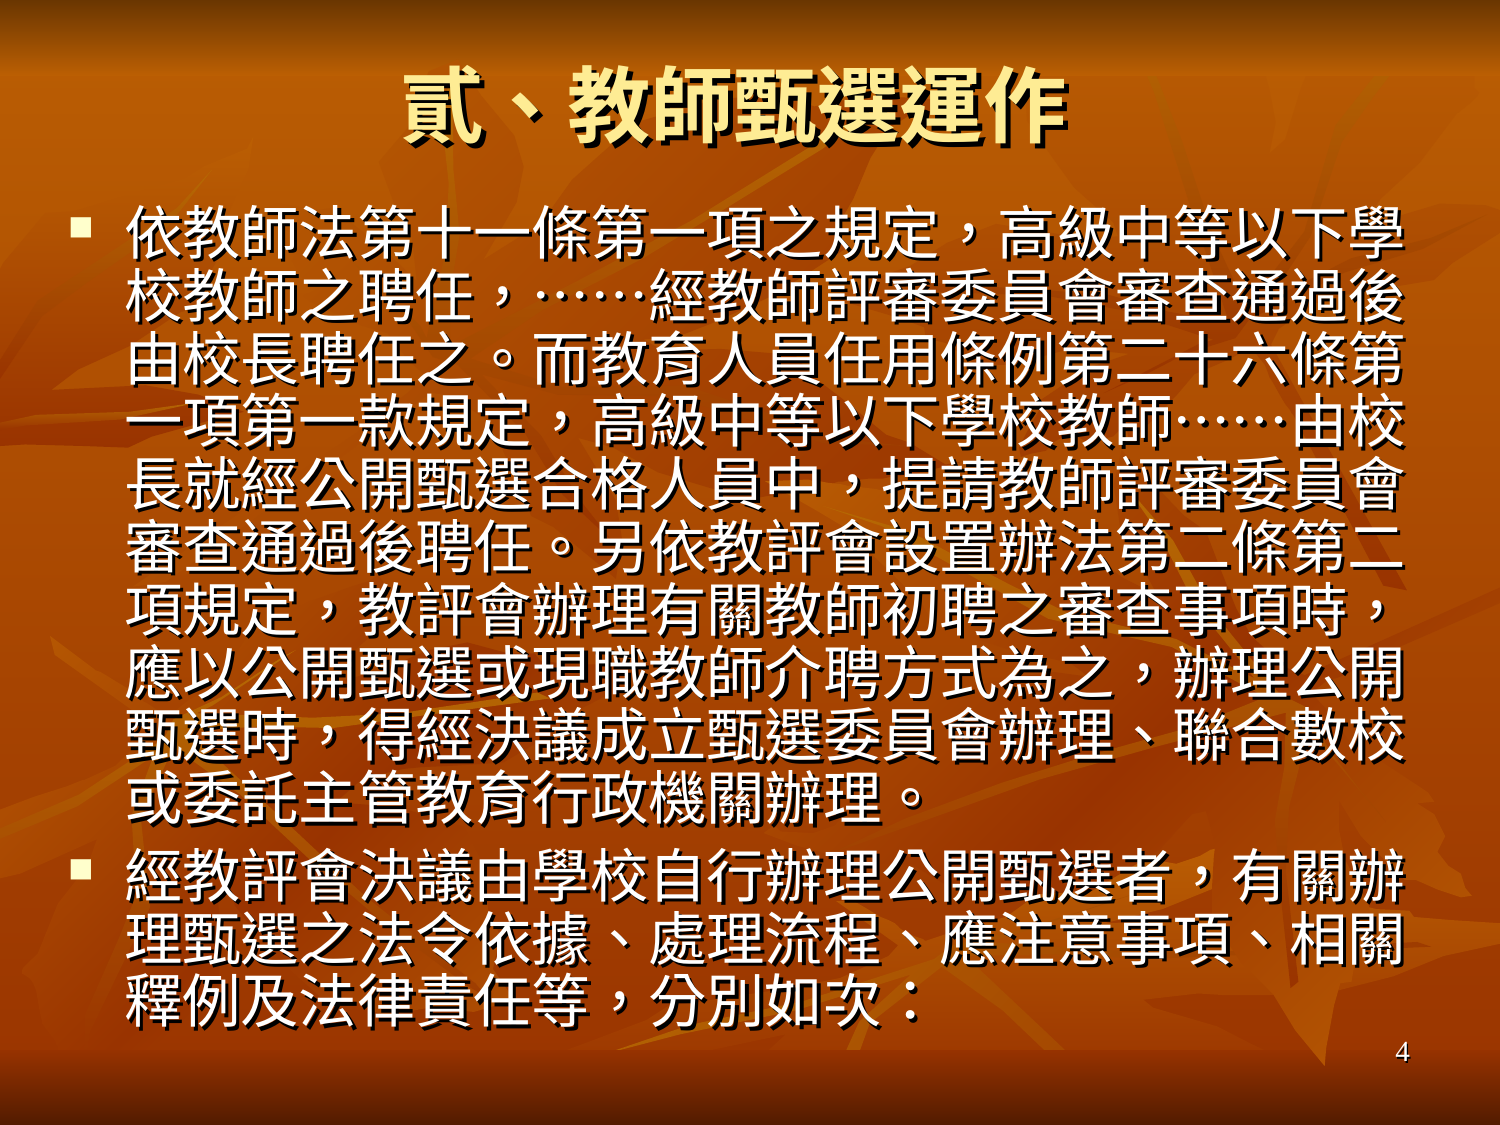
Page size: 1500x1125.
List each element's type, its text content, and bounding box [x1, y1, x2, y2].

title 貳、教師甄選運作 [74, 45, 1412, 161]
list 依教師法第十一條第一項之規定，高級中等以下學校教師之聘任，……經教師評審委員會審查通過後由校長聘任之。而教育人員任用條例第二十六條第一項第一款規定，高級中等以下學校教師……由校長就經公開甄選合格人員中，提請教師評審委員會審查通過後聘任。另依教評會設置辦法第二條第二項規定，教評會辦理有關教師初聘之審查事項時，應以公開甄選或現職教師介聘方式為之，辦理公開甄選時，得經決議成立甄選委員會辦理、聯合數校或委託主管教育行政機關辦理。 經教評會決議由學校自行辦理公開甄選者，有關辦理甄選之法令依據、處理流程、應注意事項、相關釋例及法律責任等，分別如次： [53, 196, 1471, 1059]
